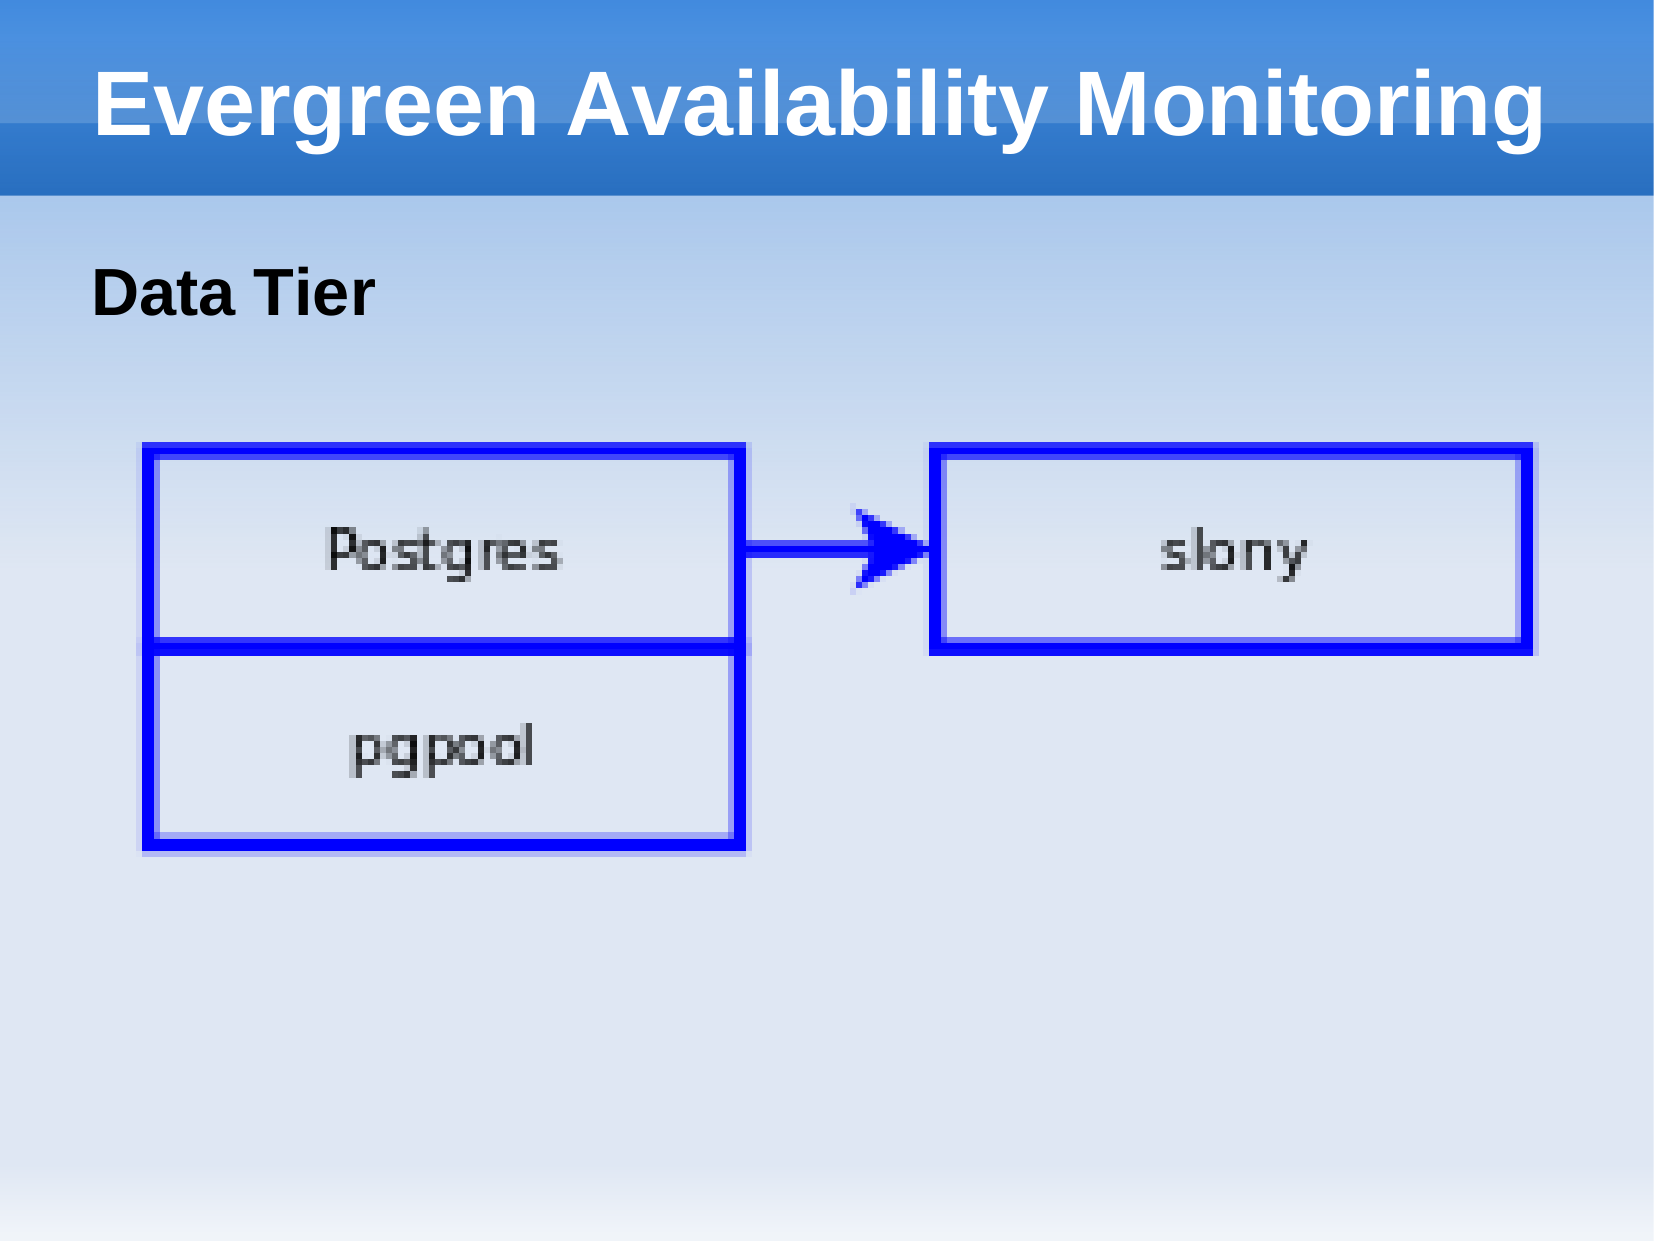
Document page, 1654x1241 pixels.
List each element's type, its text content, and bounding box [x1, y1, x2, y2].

title Evergreen Availability Monitoring [76, 0, 1565, 208]
picture [0, 0, 1654, 1241]
text_box Data Tier [76, 247, 393, 338]
